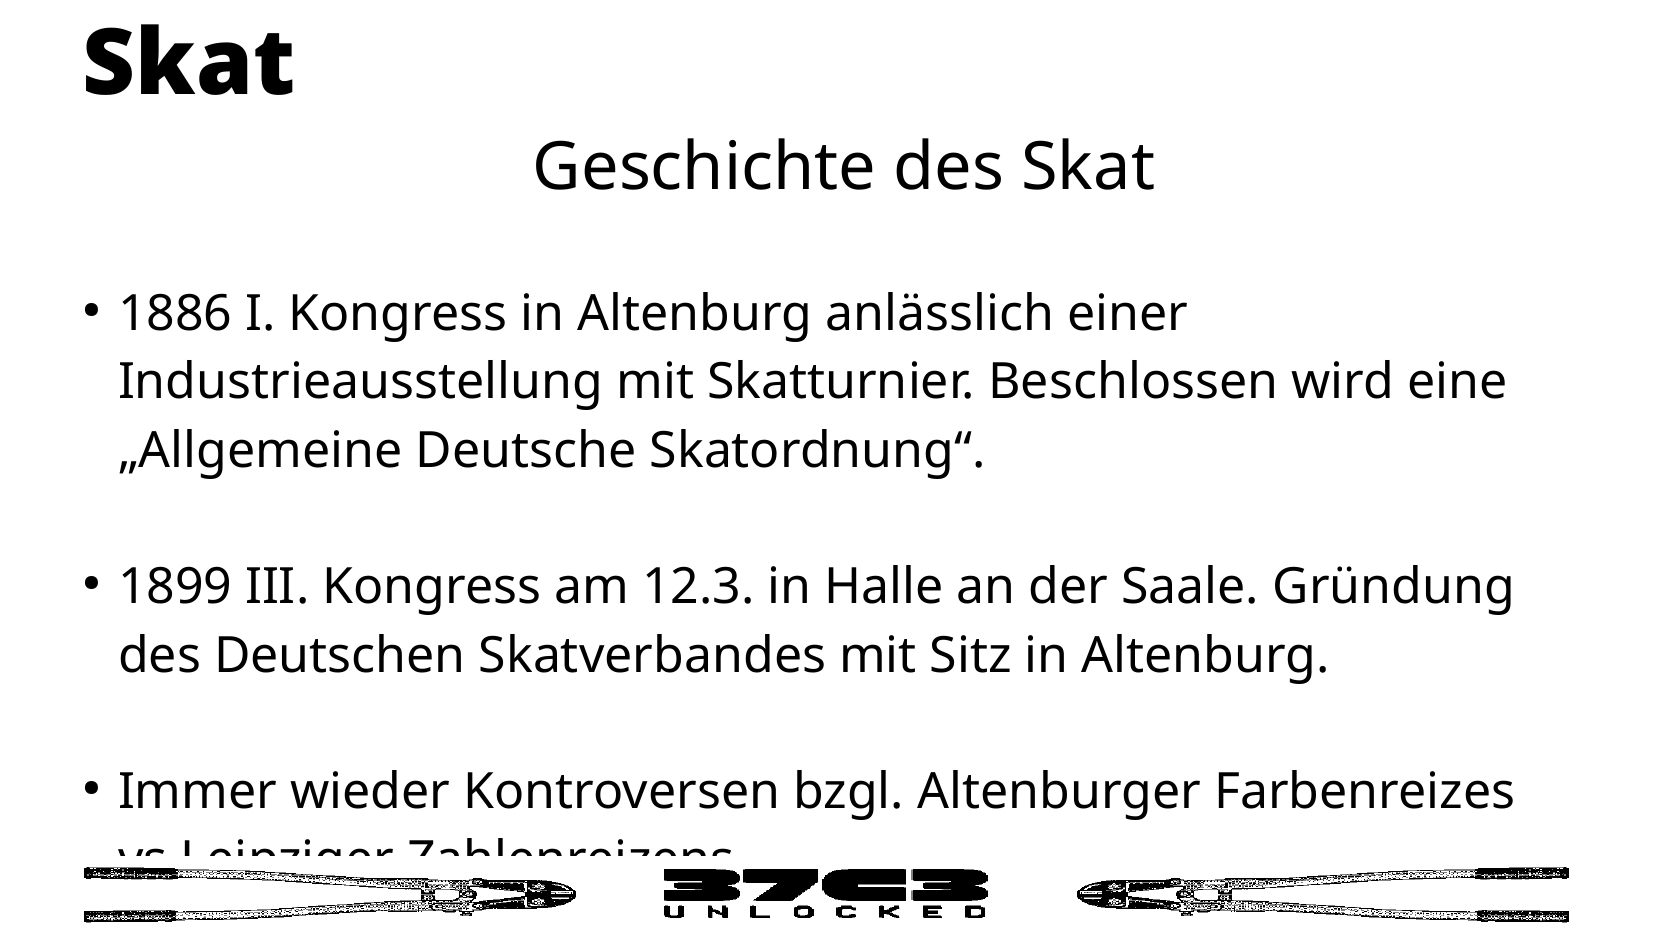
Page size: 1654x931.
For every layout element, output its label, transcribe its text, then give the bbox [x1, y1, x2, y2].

subtitle Geschichte des Skat 1886 I. Kongress in Altenburg anlässlich einer Industrieausstellung mit Skatturnier. Beschlossen wird eine „Allgemeine Deutsche Skatordnung“. 1899 III. Kongress am 12.3. in Halle an der Saale. Gründung des Deutschen Skatverbandes mit Sitz in Altenburg. Immer wieder Kontroversen bzgl. Altenburger Farbenreizes vs Leipziger Zahlenreizens bis 1918 Während des 1. Weltkriegs Ausbreitung des Zahlenreizens durch den „Schützengrabenskat“ [82, 118, 1571, 856]
picture [0, 856, 1654, 931]
title Skat [82, 0, 1571, 118]
